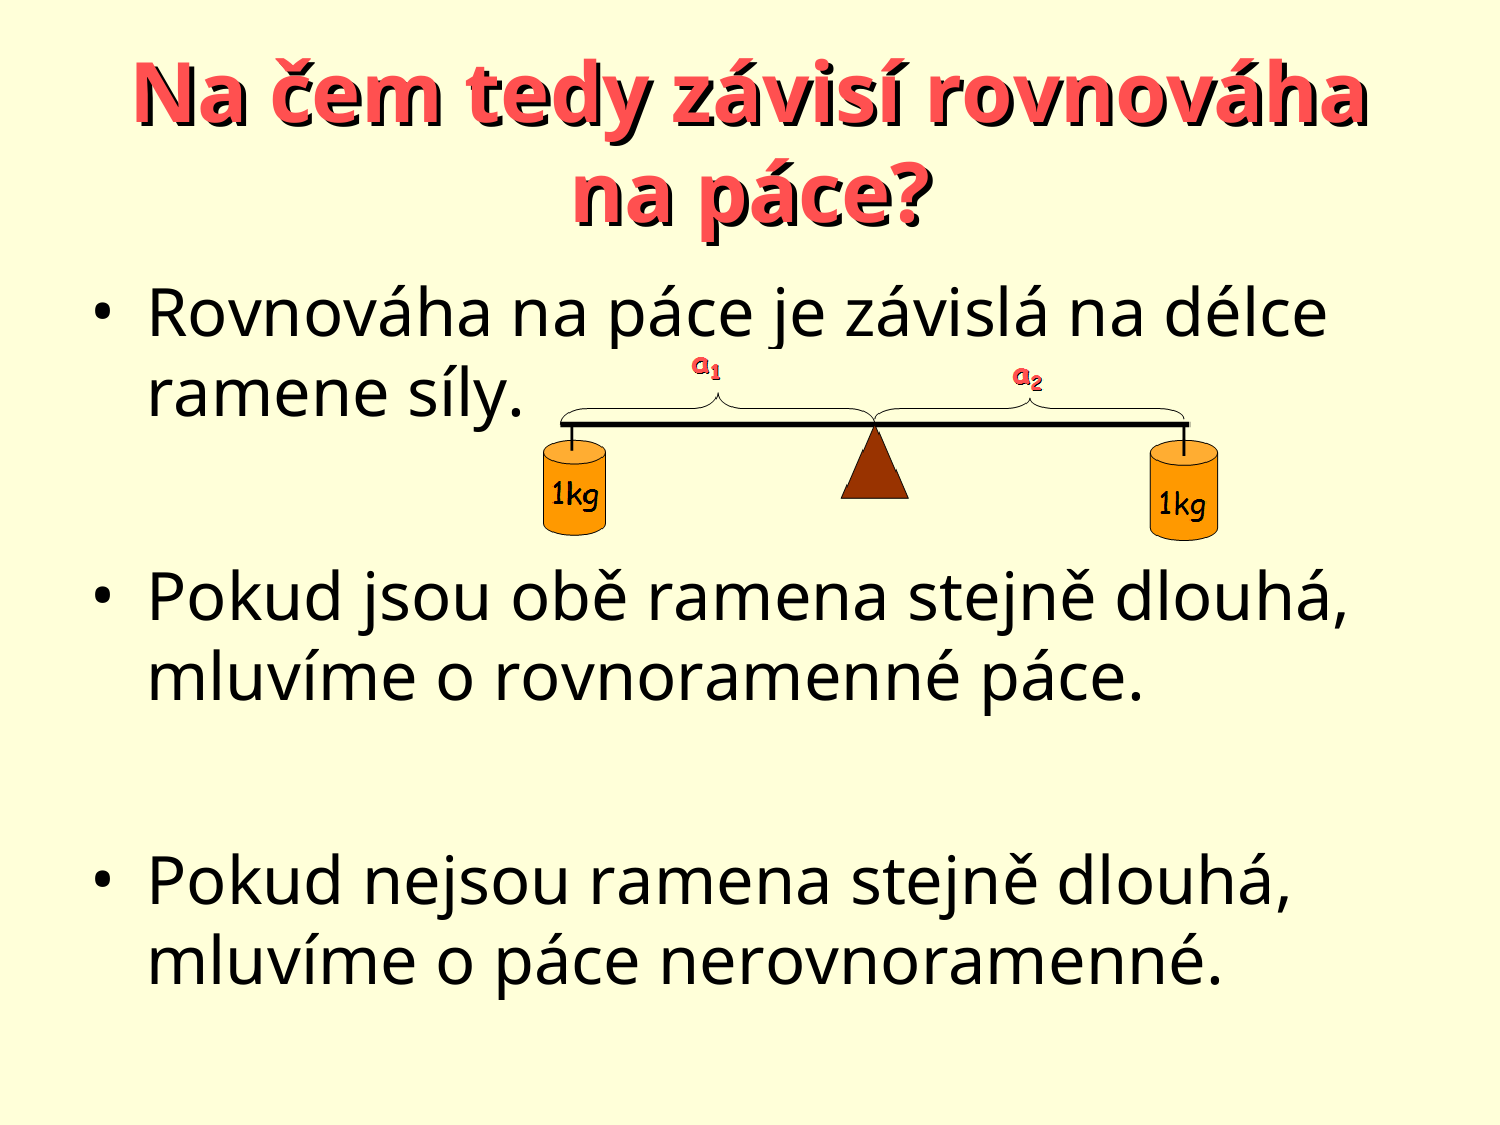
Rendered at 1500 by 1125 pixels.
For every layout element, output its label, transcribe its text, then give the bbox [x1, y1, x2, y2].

list Rovnováha na páce je závislá na délce ramene síly. Pokud jsou obě ramena stejně dlouhá, mluvíme o rovnoramenné páce. Pokud nejsou ramena stejně dlouhá, mluvíme o páce nerovnoramenné. [75, 262, 1426, 1010]
text_box [537, 350, 1223, 551]
title Na čem tedy závisí rovnováha na páce? [75, 31, 1426, 247]
